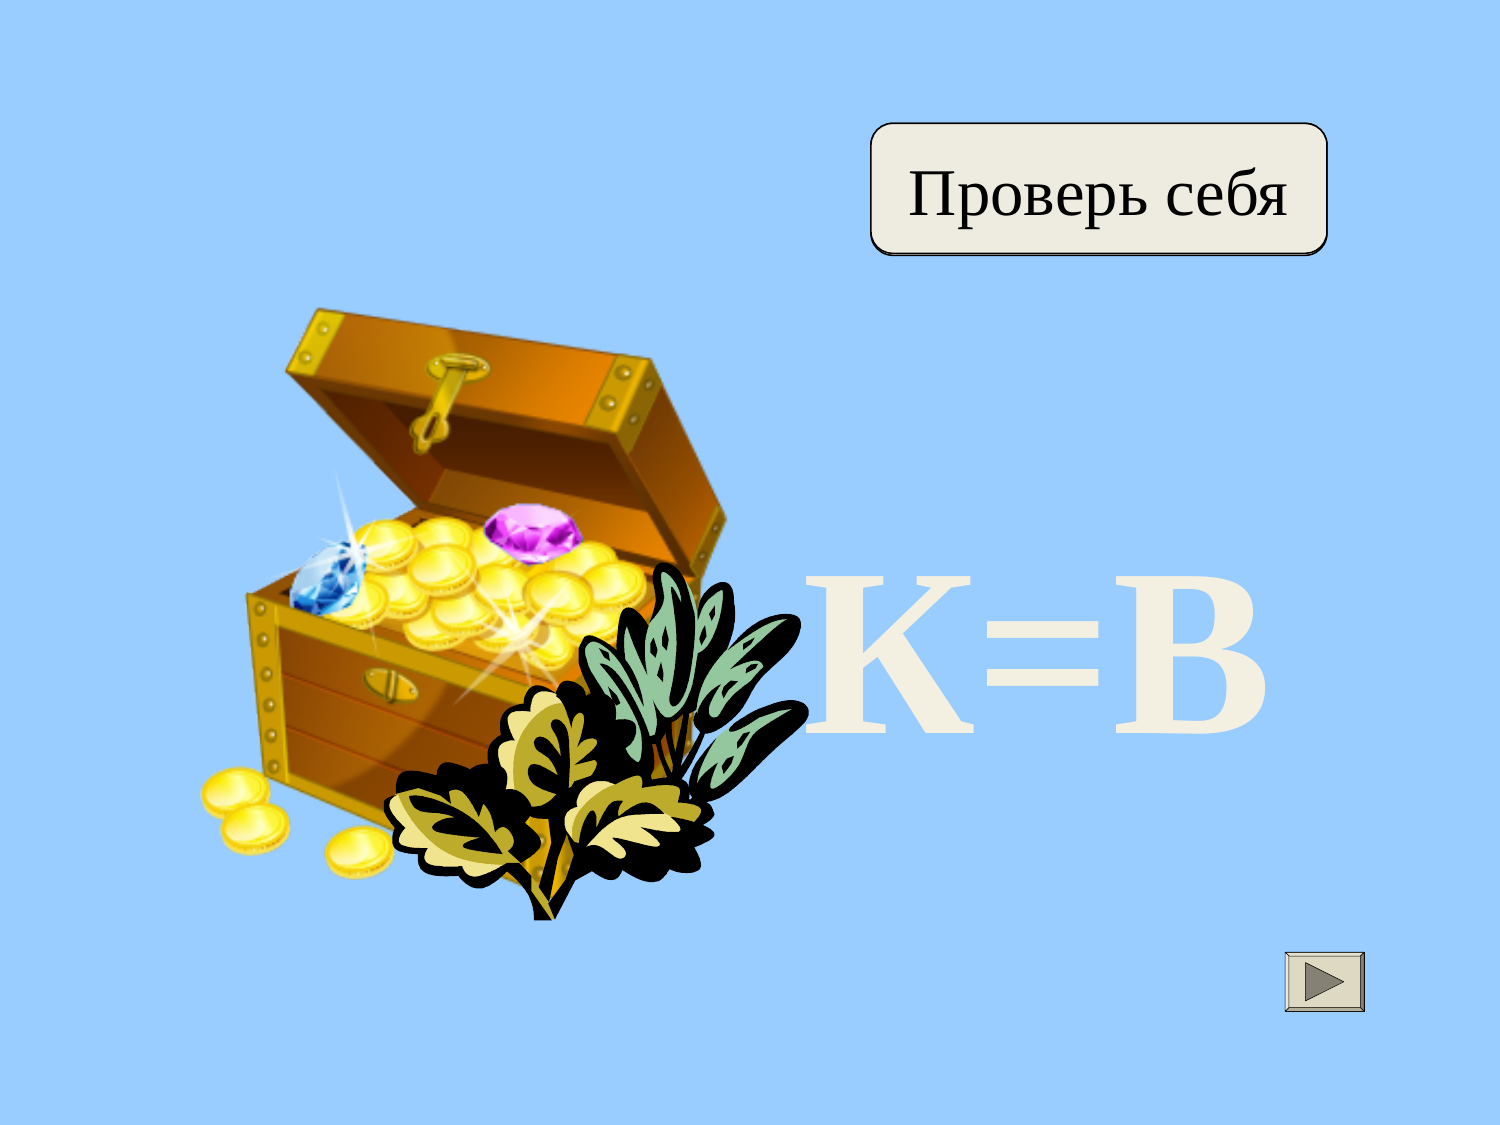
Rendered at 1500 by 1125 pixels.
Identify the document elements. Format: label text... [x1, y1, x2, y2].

text_box [1286, 952, 1365, 1012]
text_box [870, 124, 1327, 255]
picture [123, 278, 809, 921]
text_box К=В [748, 486, 1326, 790]
